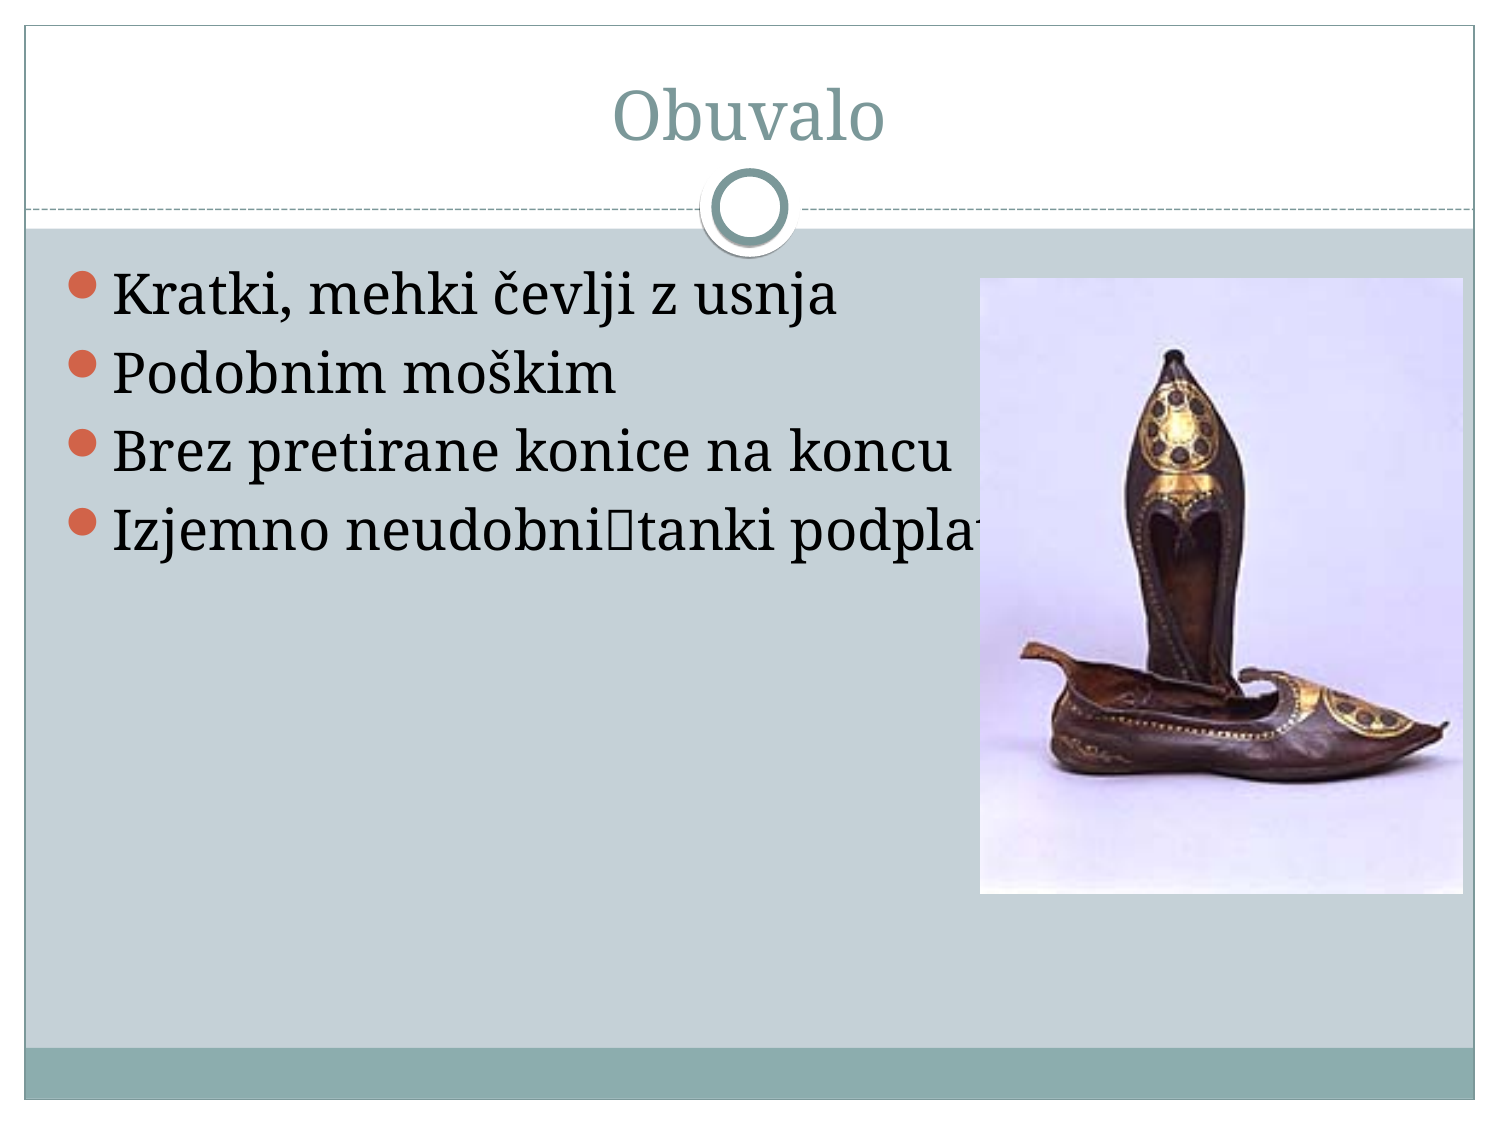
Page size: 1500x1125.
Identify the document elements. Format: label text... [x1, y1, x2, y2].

title Obuvalo [49, 37, 1450, 162]
picture [980, 278, 1463, 894]
list Kratki, mehki čevlji z usnja Podobnim moškim Brez pretirane konice na koncu Izjemno neudobnitanki podplati [49, 250, 1445, 1001]
